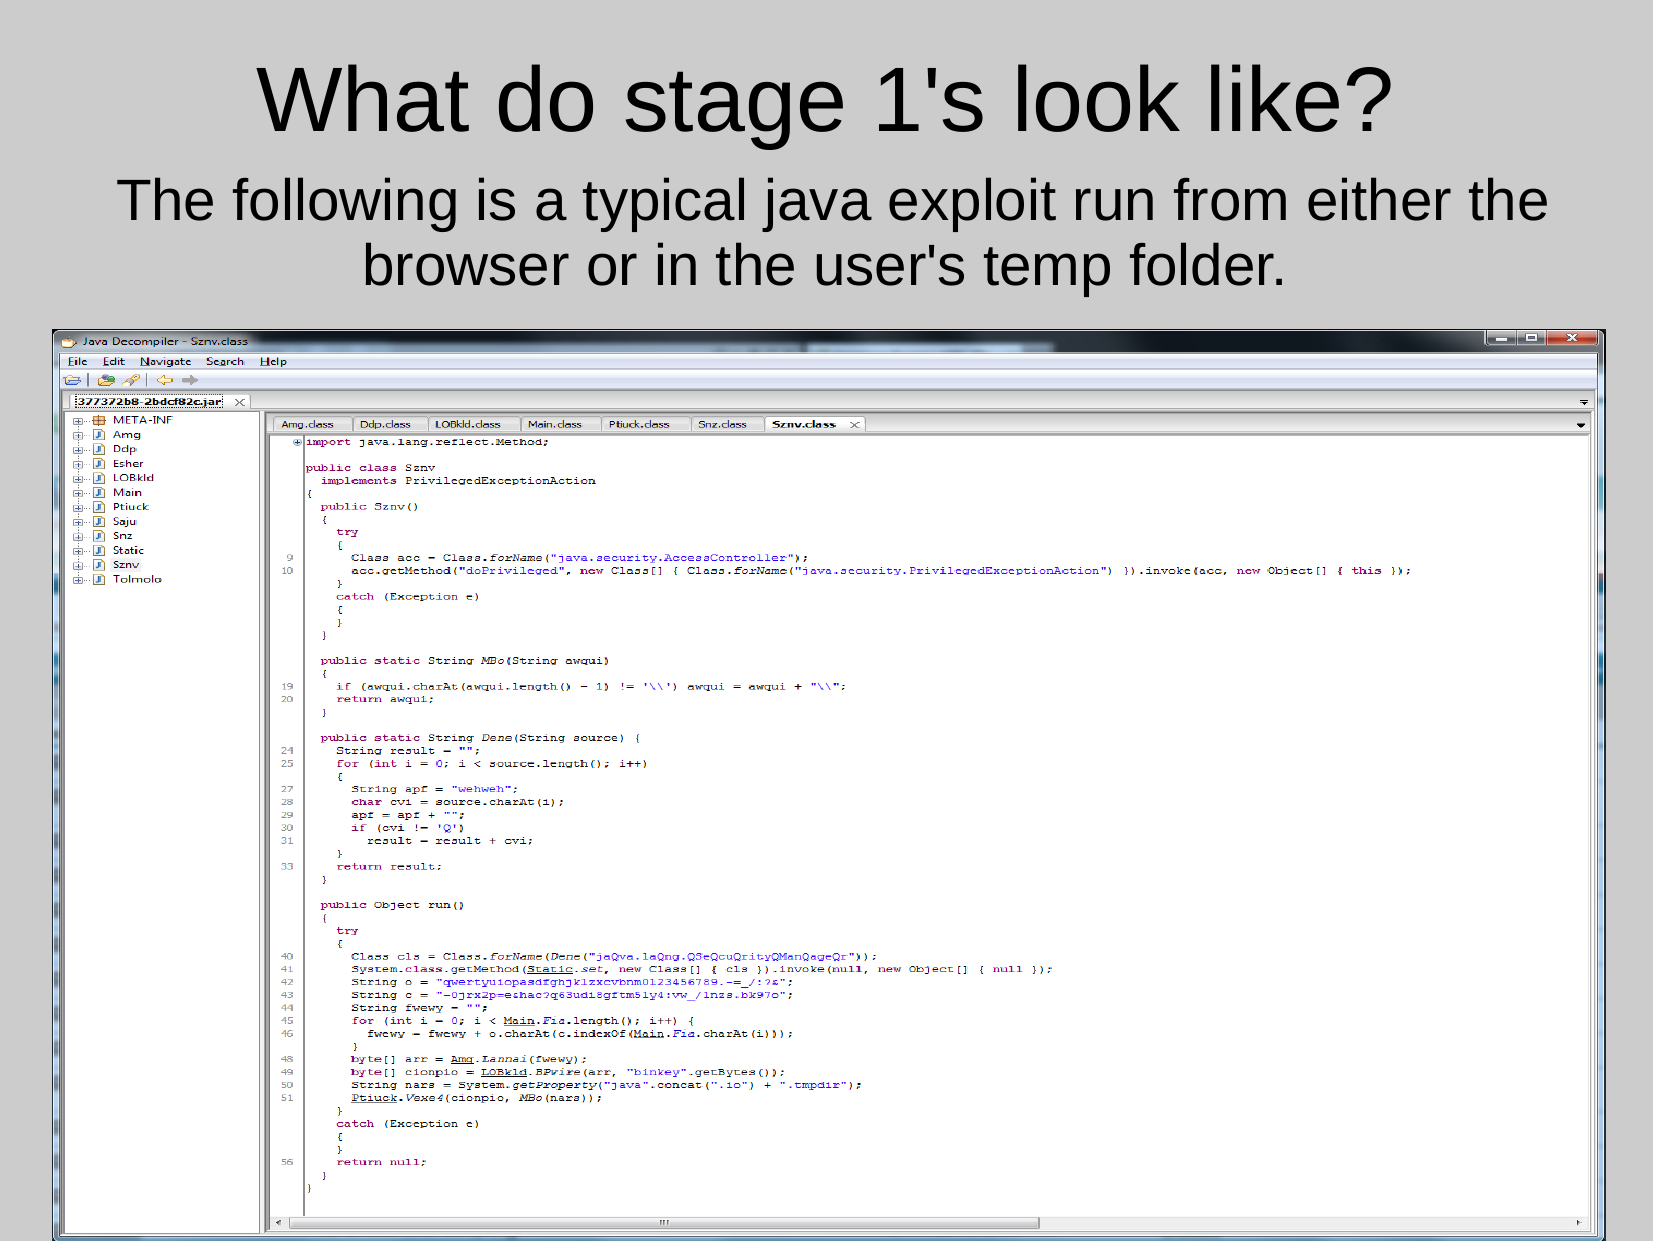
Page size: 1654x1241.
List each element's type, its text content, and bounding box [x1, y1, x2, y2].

picture [52, 329, 1606, 1241]
title What do stage 1's look like? [82, 48, 1571, 152]
title The following is a typical java exploit run from either the browser or in the user's temp folder. [90, 165, 1578, 301]
